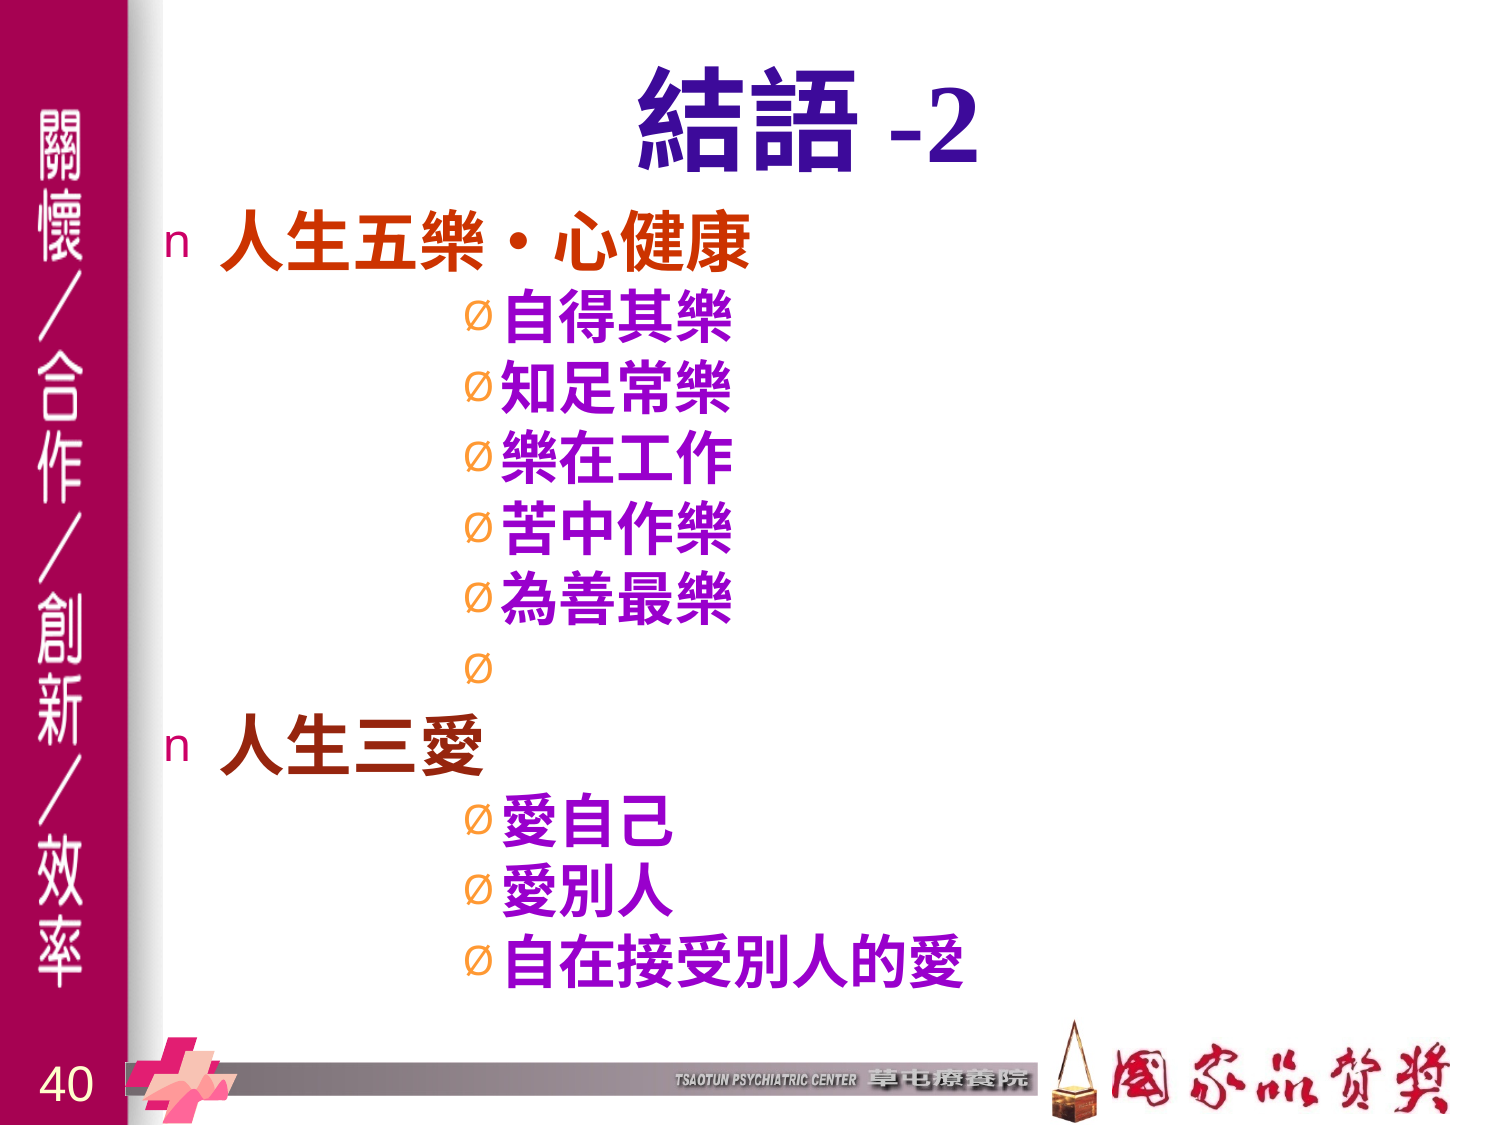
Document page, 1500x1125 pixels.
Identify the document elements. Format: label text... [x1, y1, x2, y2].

list 人生五樂‧心健康 自得其樂 知足常樂 樂在工作 苦中作樂 為善最樂 人生三愛 愛自己 愛別人 自在接受別人的愛 [147, 208, 1423, 1078]
text_box [23, 1043, 337, 1119]
title 結語-2 [171, 27, 1447, 193]
